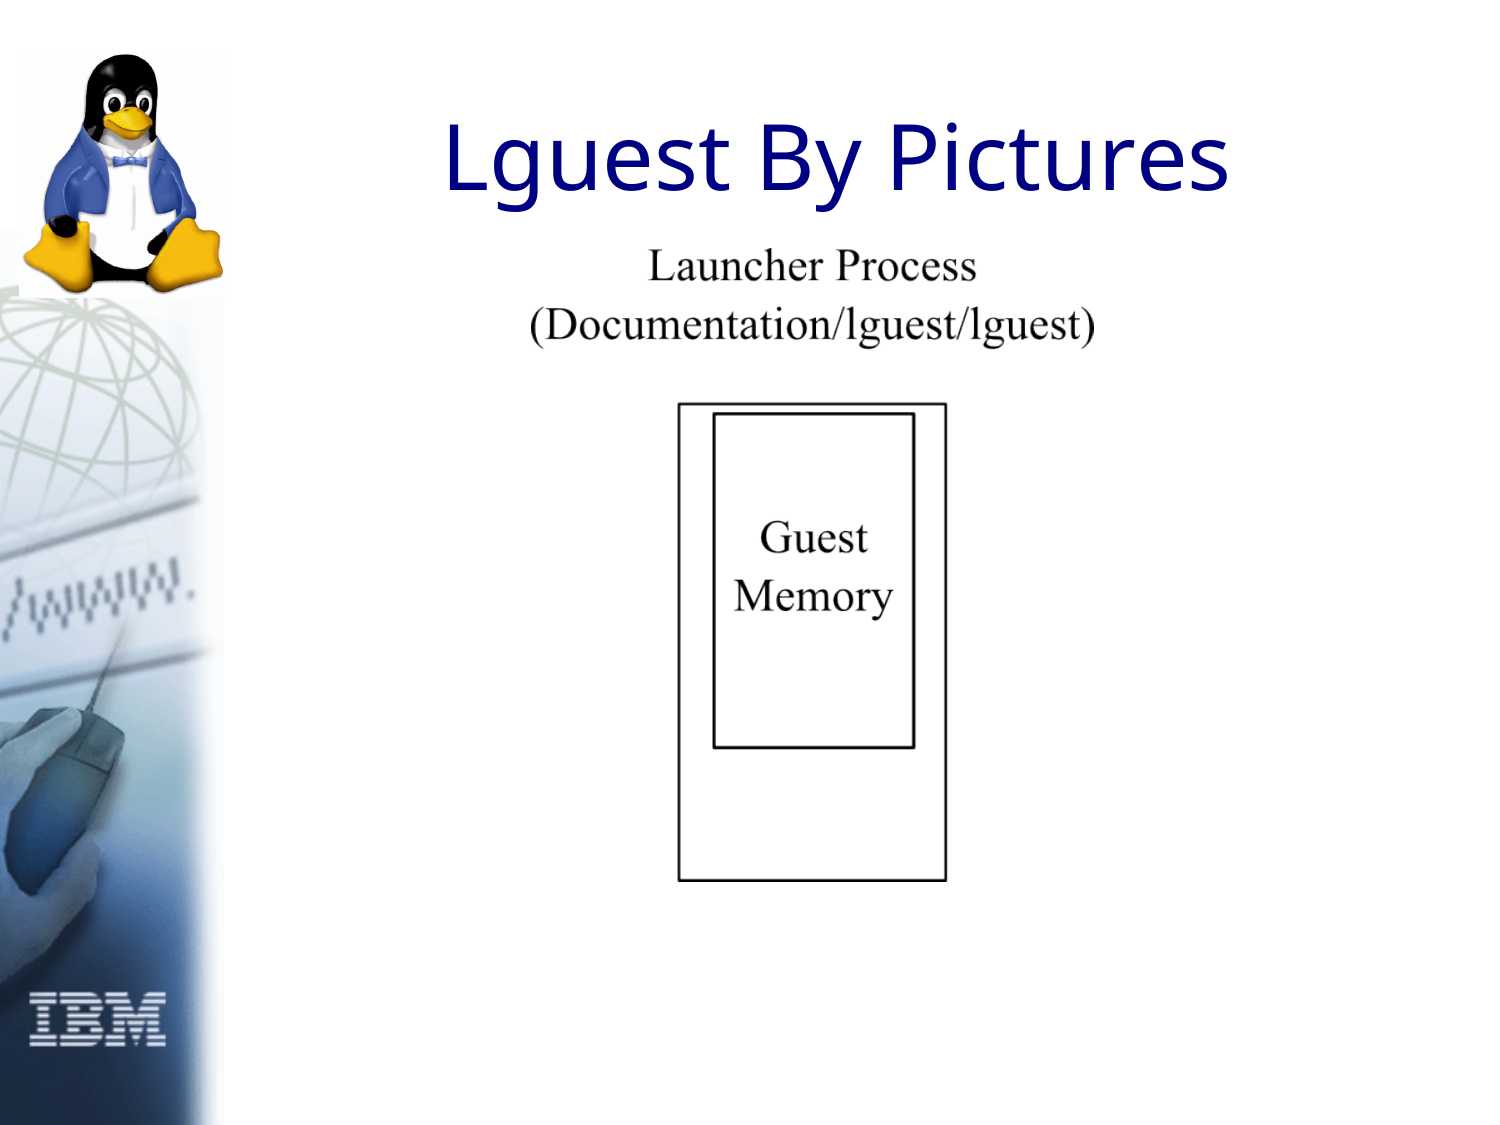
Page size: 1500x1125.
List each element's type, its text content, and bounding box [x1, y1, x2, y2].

title Lguest By Pictures [262, 37, 1413, 273]
picture [531, 248, 1094, 882]
